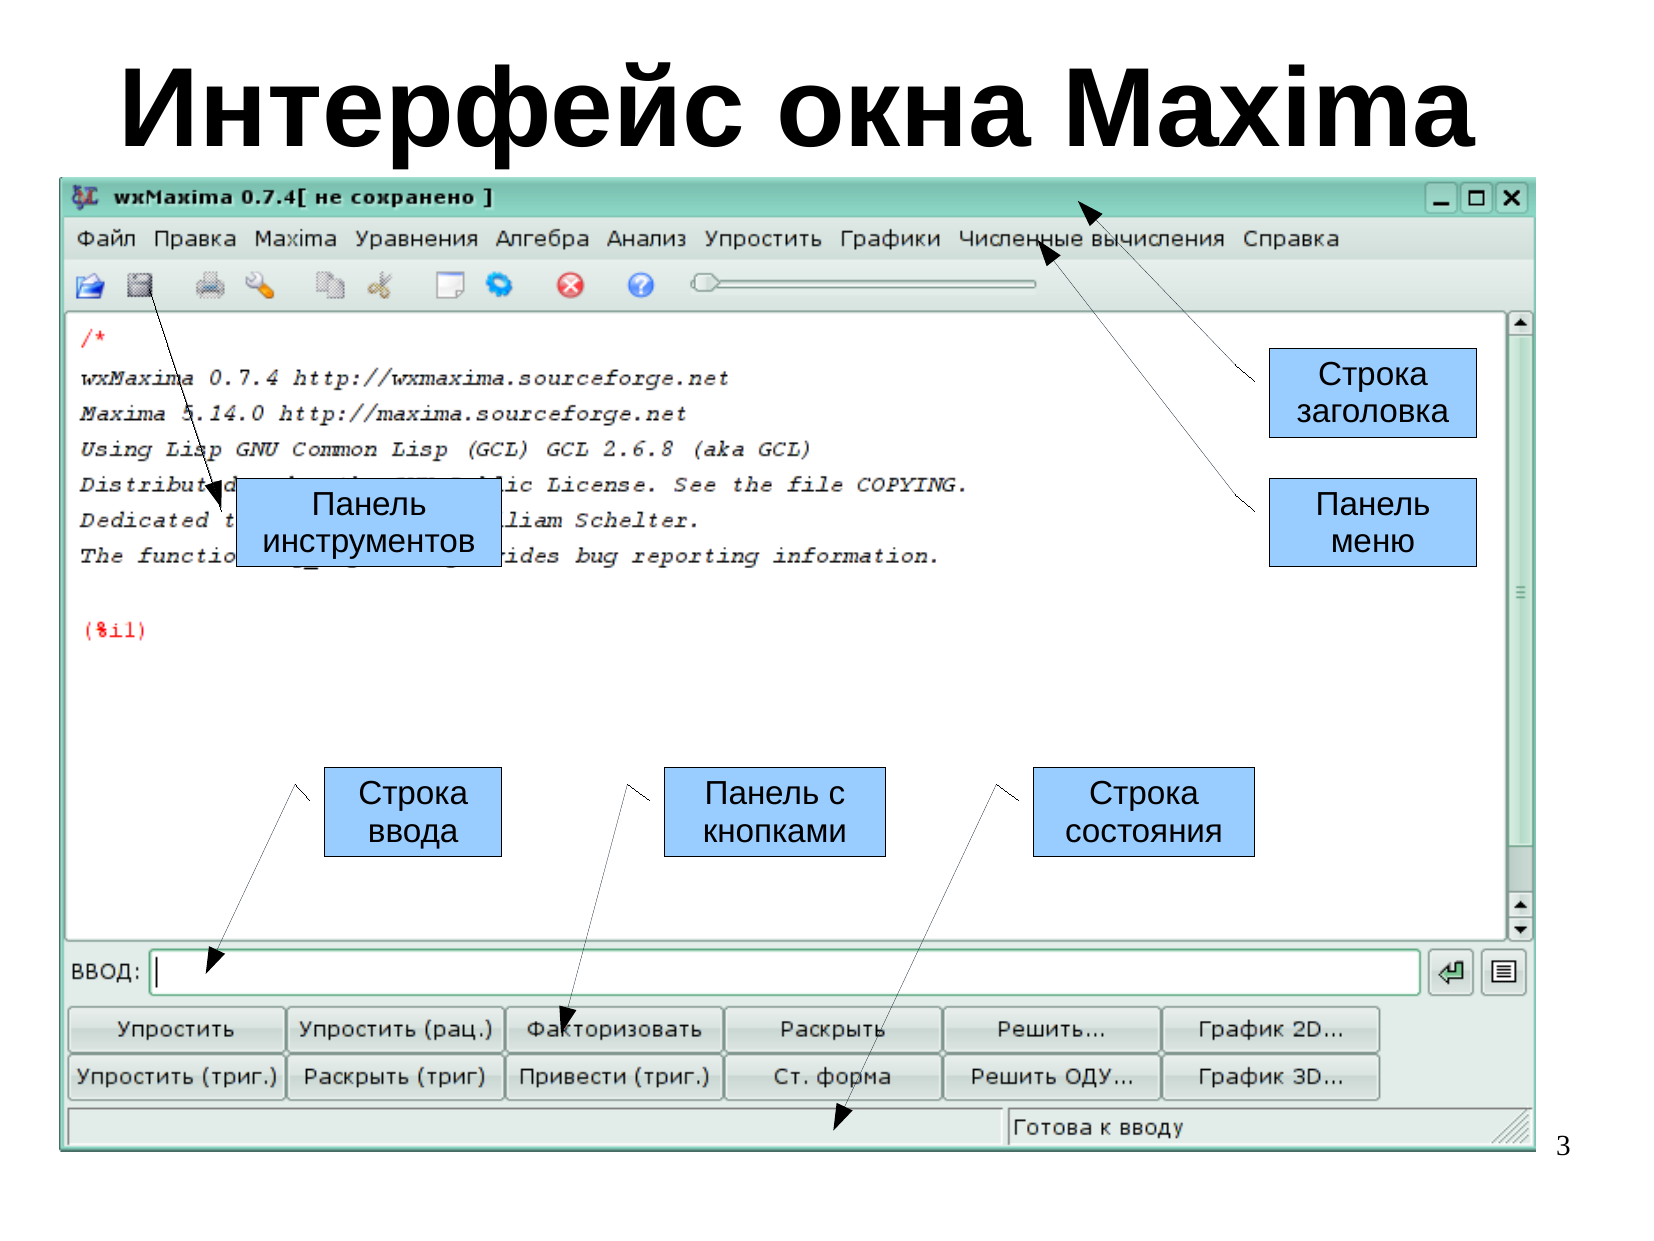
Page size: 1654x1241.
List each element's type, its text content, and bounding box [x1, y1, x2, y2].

text_box Строка заголовка [1270, 348, 1476, 437]
picture [59, 178, 1536, 1152]
text_box Интерфейс окна Maxima [29, 36, 1565, 178]
text_box Панель с кнопками [664, 768, 886, 856]
text_box Строка ввода [325, 768, 502, 856]
text_box Панель инструментов [236, 478, 502, 567]
text_box Панель меню [1270, 478, 1476, 567]
text_box Строка состояния [1033, 768, 1255, 856]
